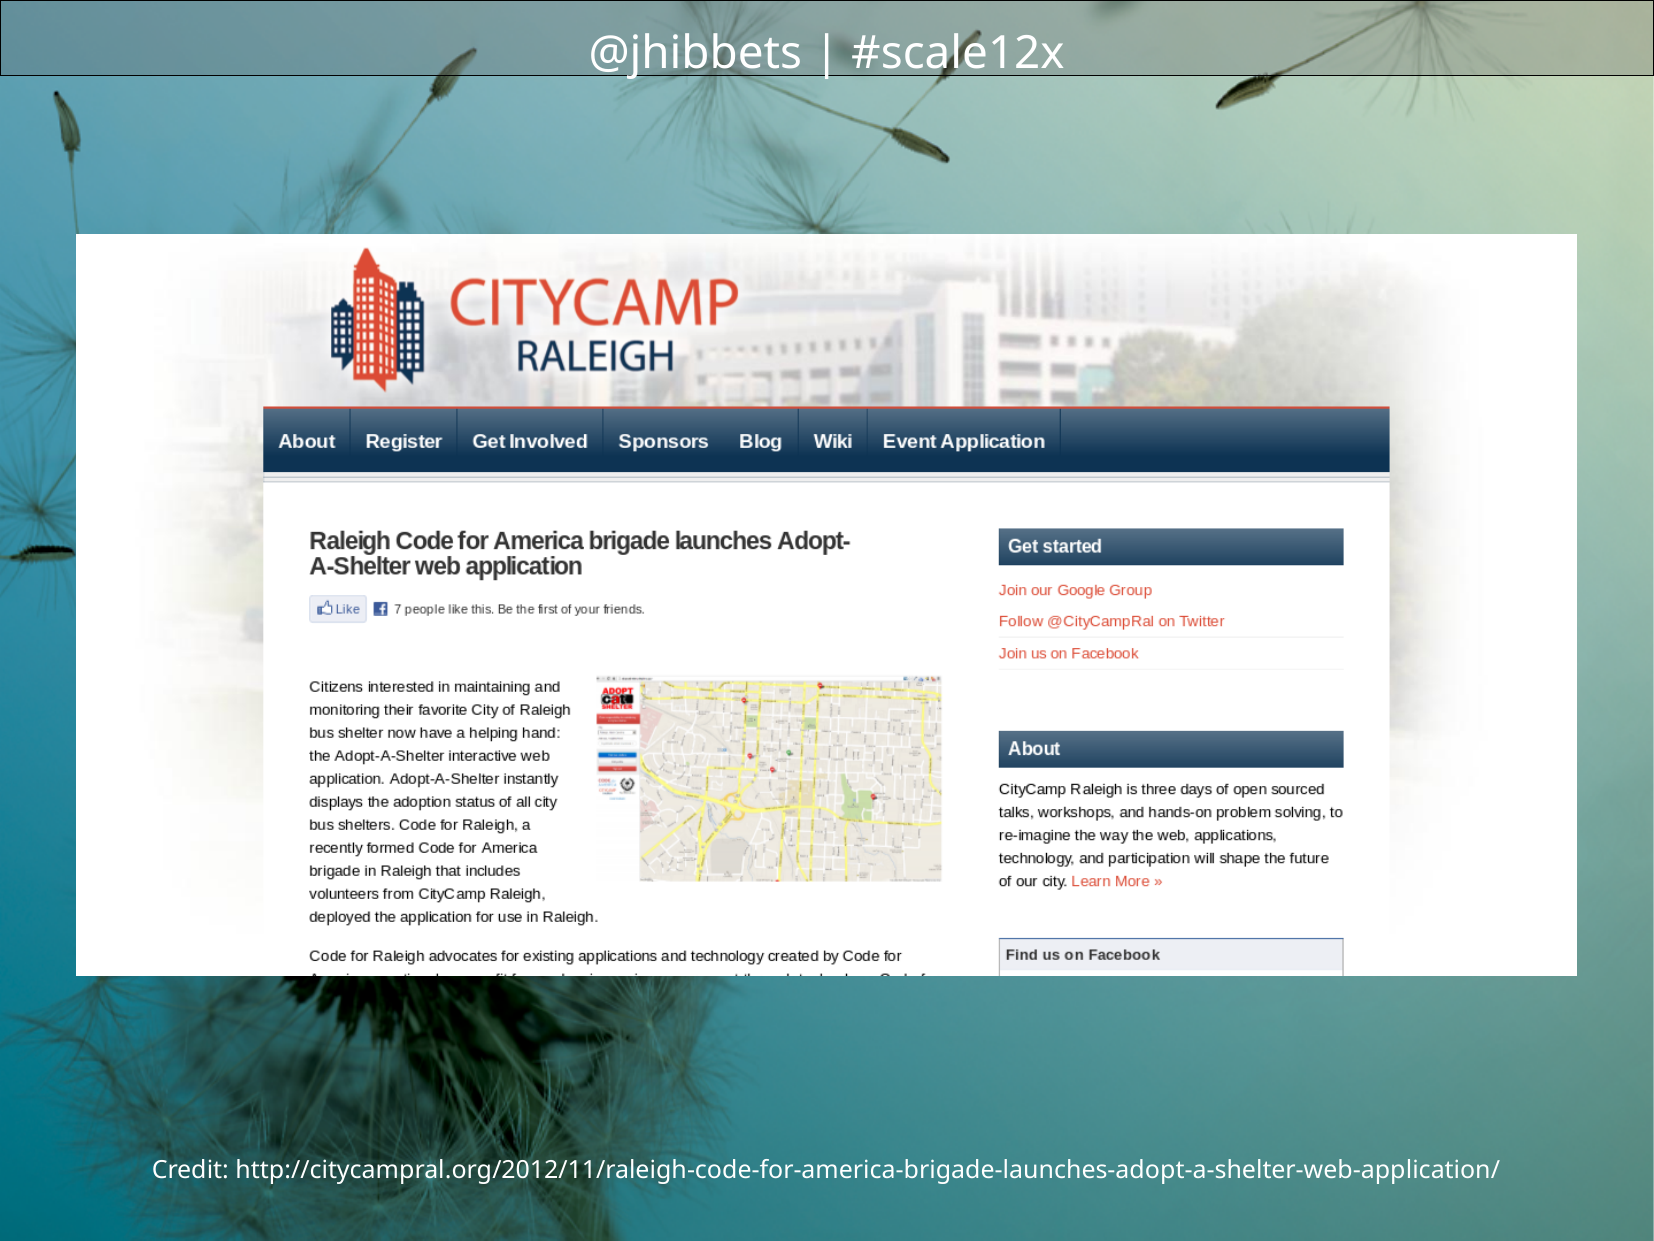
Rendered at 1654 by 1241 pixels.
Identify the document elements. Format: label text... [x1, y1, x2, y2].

picture [0, 76, 1654, 1241]
text_box Credit: http://citycampral.org/2012/11/raleigh-code-for-america-brigade-launches-adopt-a-shelter-web-application/ [137, 1144, 1525, 1188]
